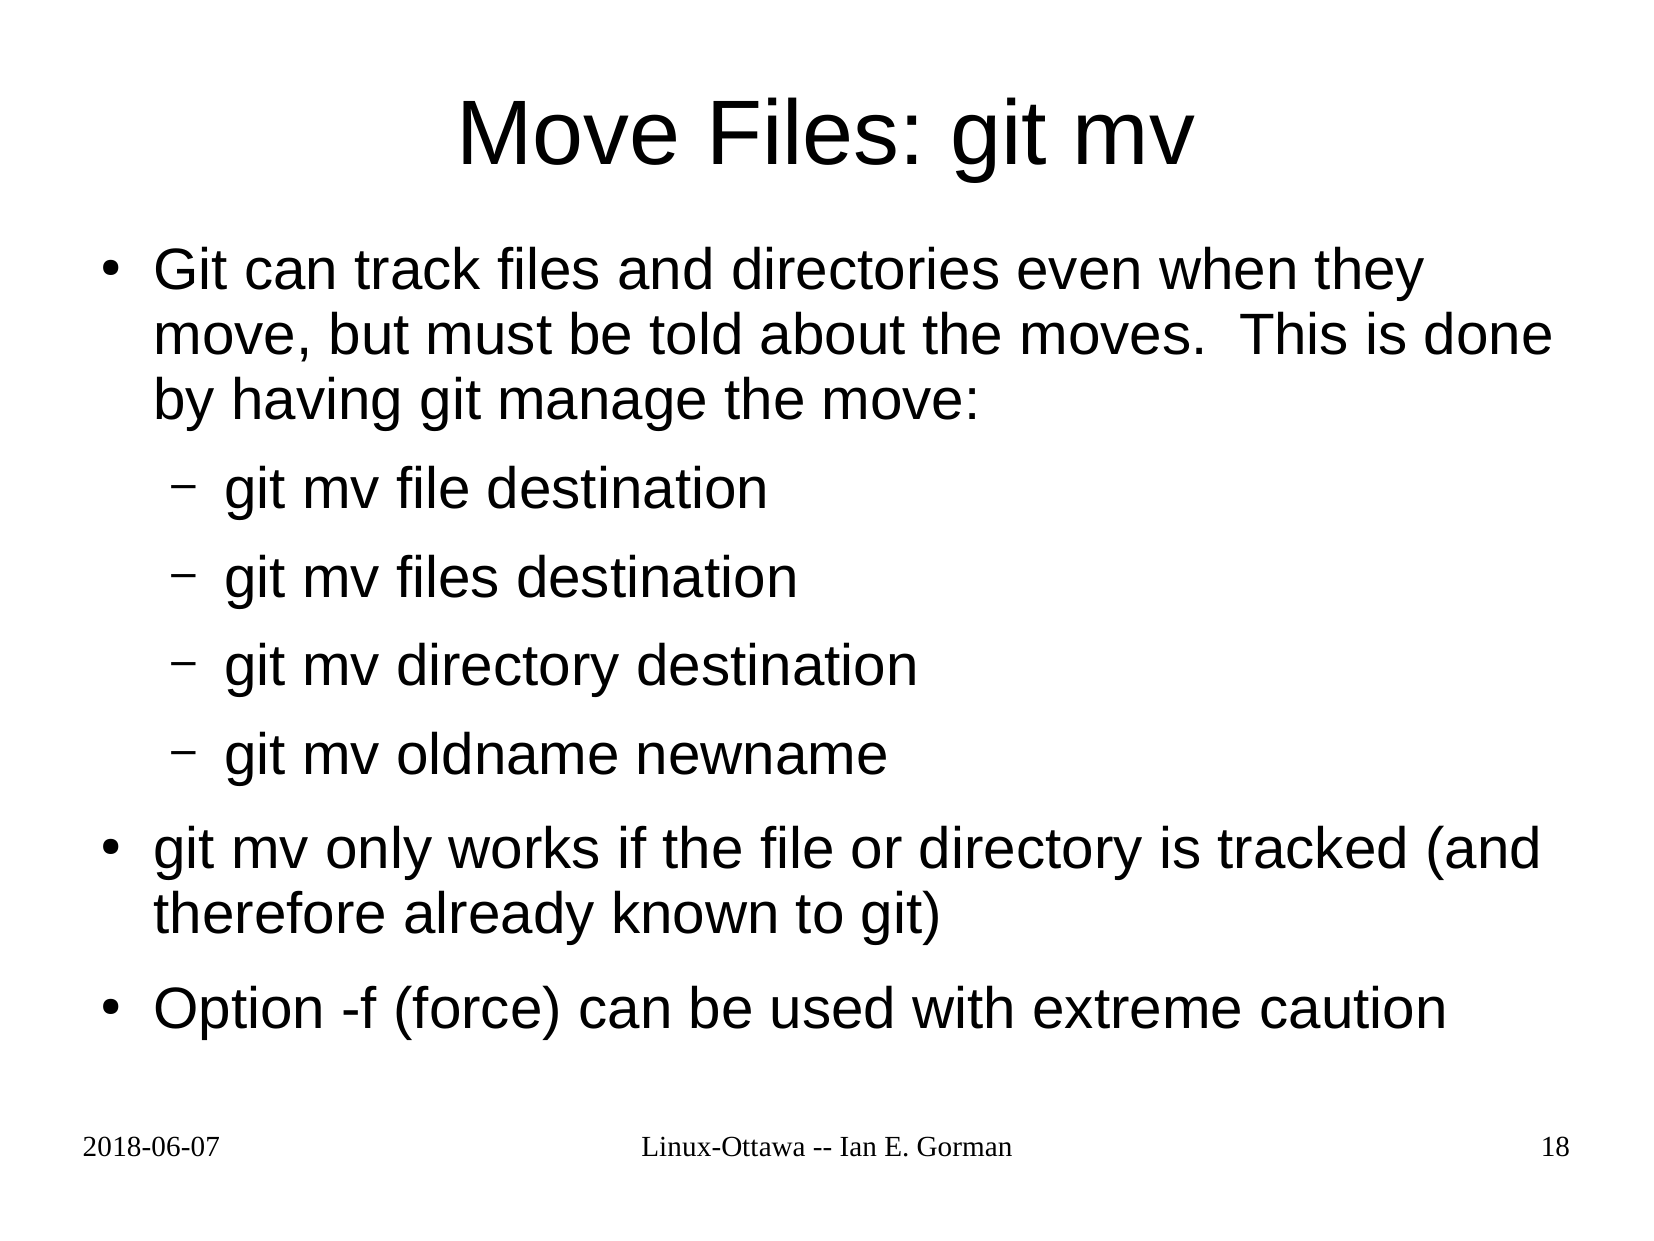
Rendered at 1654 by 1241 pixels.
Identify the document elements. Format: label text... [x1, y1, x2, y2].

list Git can track files and directories even when they move, but must be told about the moves. This is done by having git manage the move: git mv file destination git mv files destination git mv directory destination git mv oldname newname git mv only works if the file or directory is tracked (and therefore already known to git) Option -f (force) can be used with extreme caution [82, 236, 1571, 1096]
title Move Files: git mv [82, 49, 1571, 217]
